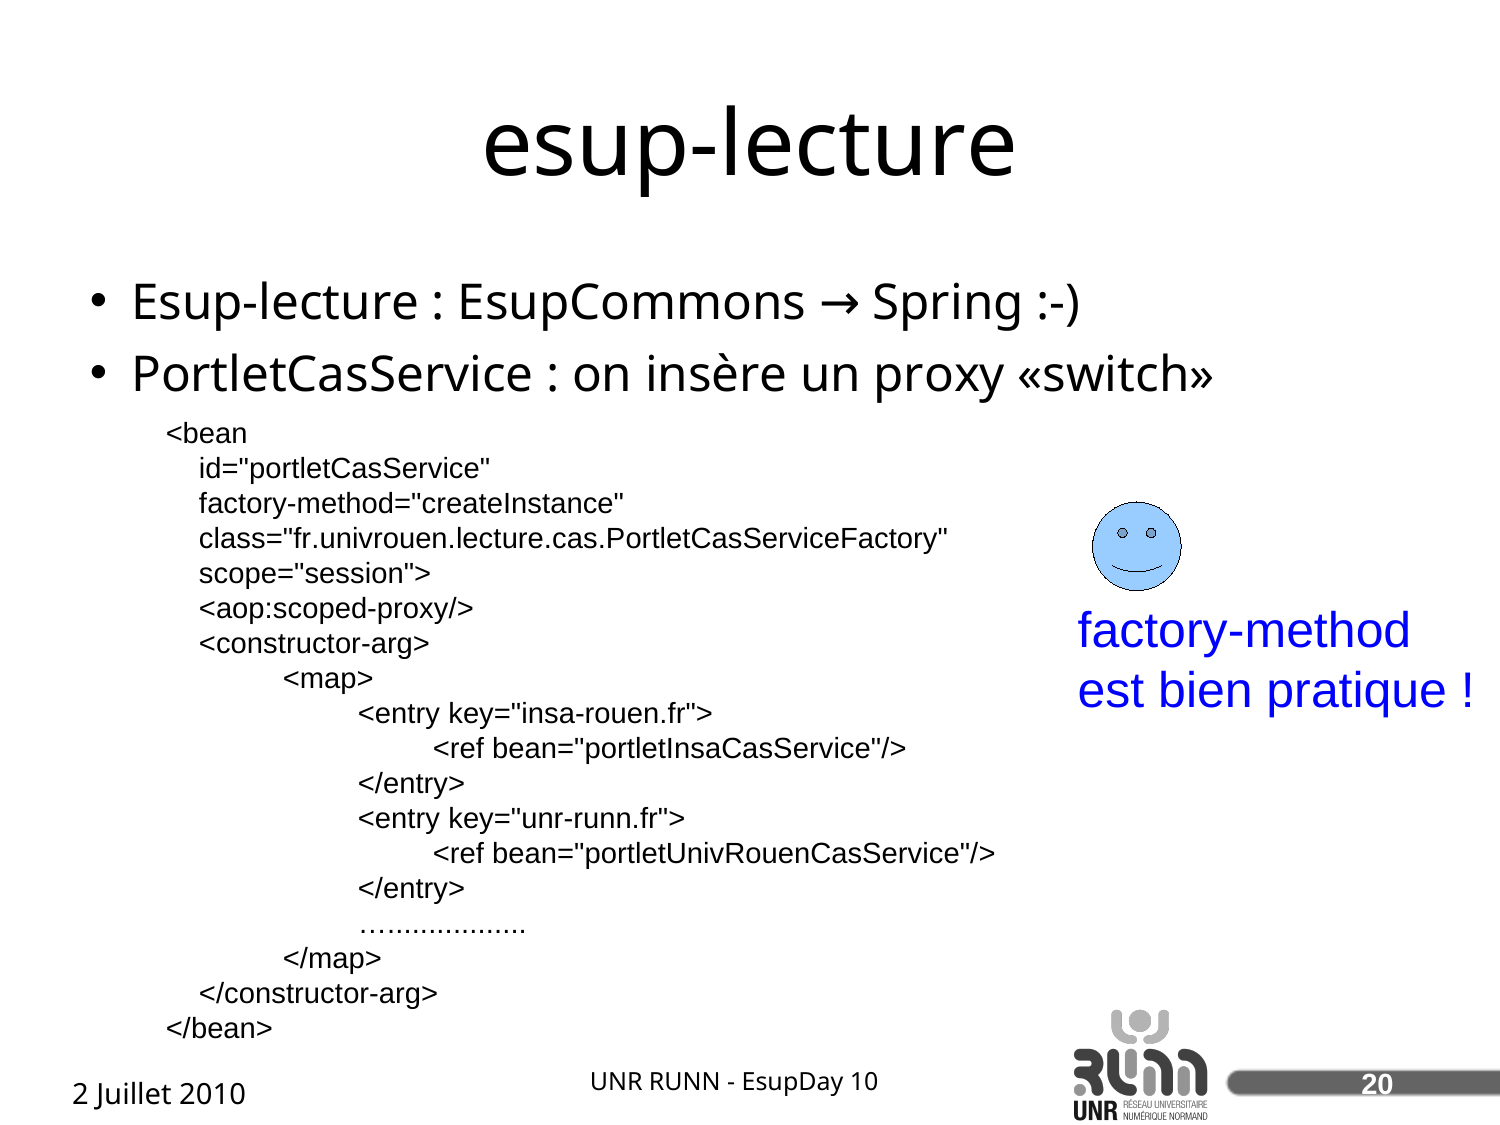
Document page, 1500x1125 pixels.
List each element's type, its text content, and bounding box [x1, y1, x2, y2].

list Esup-lecture : EsupCommons → Spring :-) PortletCasService : on insère un proxy «switch» [75, 262, 1426, 473]
title esup-lecture [75, 13, 1426, 262]
text_box [1092, 501, 1182, 590]
picture [1220, 1065, 1500, 1103]
picture [1068, 1052, 1213, 1125]
text_box factory-method est bien pratique ! [1062, 590, 1500, 726]
text_box <bean id="portletCasService" factory-method="createInstance" class="fr.univrouen.lecture.cas.PortletCasServiceFactory" scope="session"> <aop:scoped-proxy/> <constructor-arg> <map> <entry key="insa-rouen.fr"> <ref bean="portletInsaCasService"/> </entry> <entry key="unr-runn.fr"> <ref bean="portletUnivRouenCasService"/> </entry> …................. </map> </constructor-arg> </bean> [118, 407, 1418, 1052]
